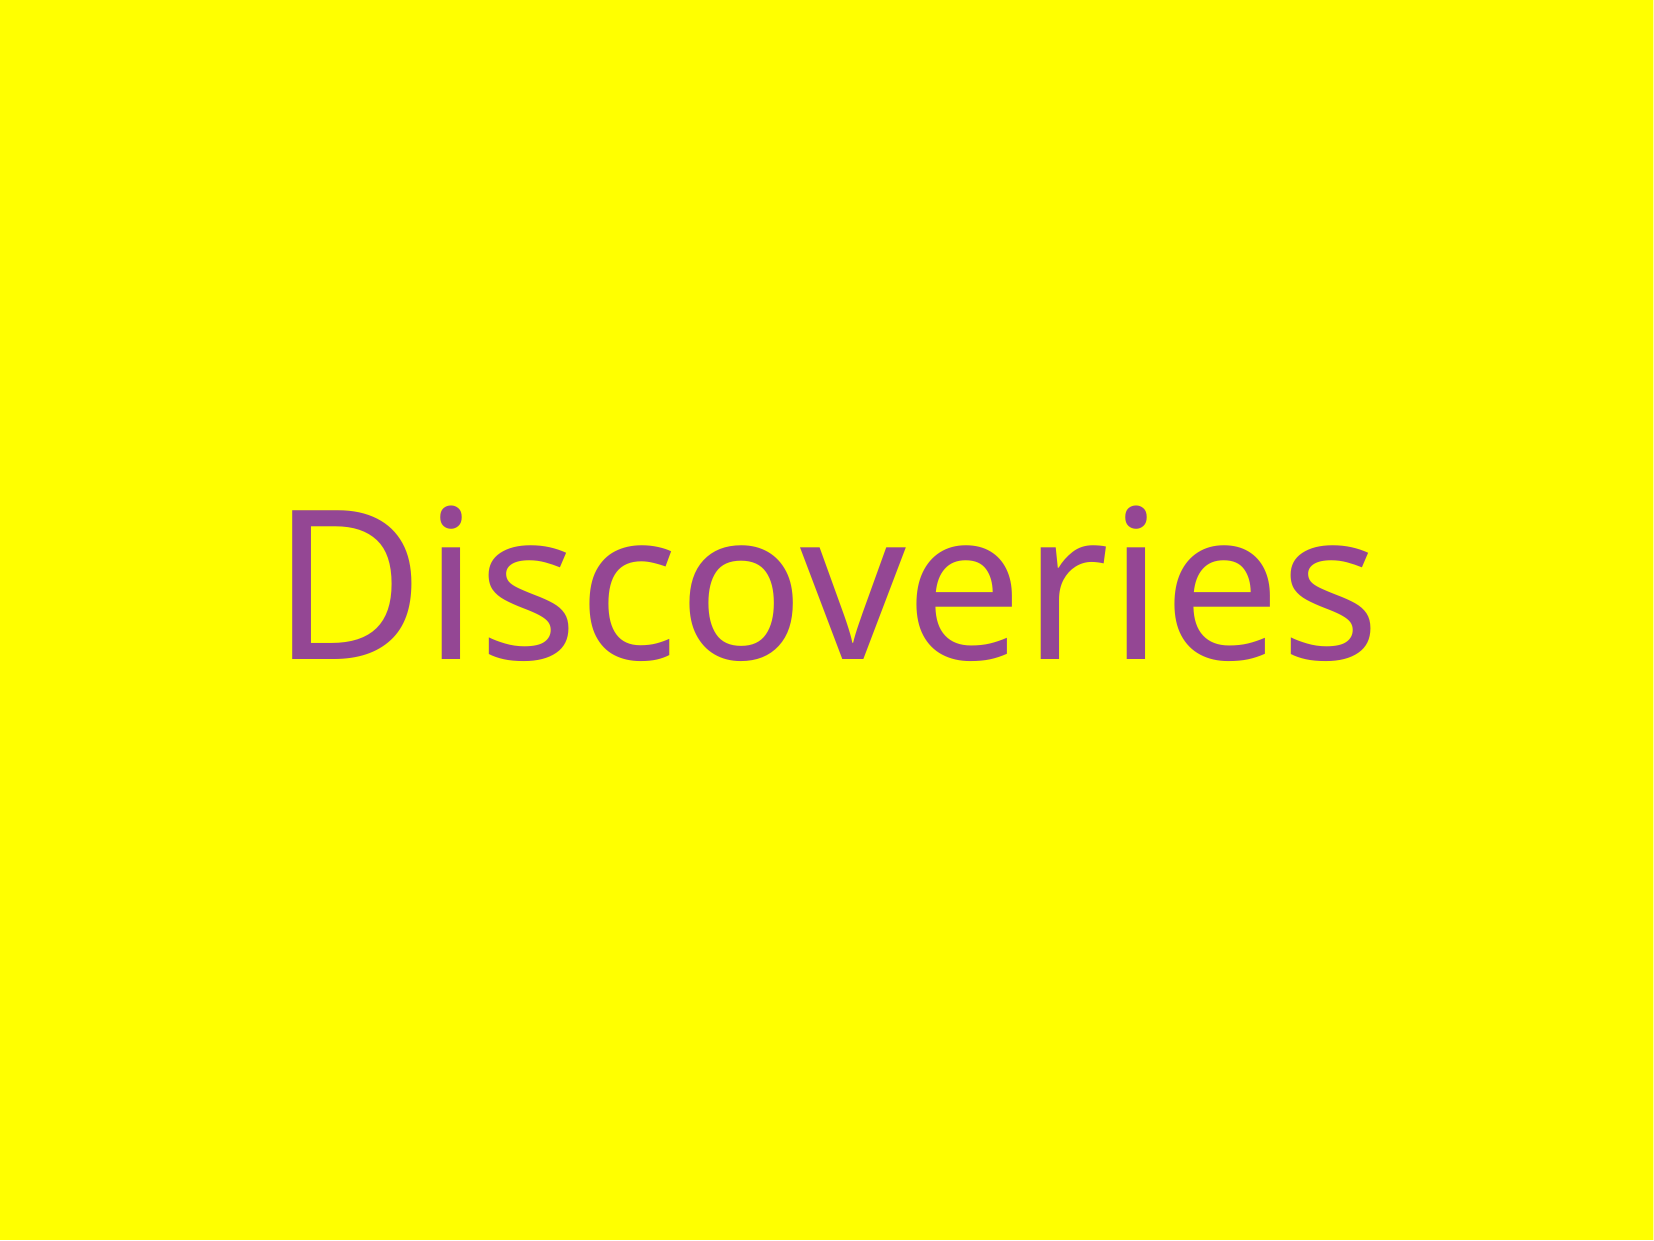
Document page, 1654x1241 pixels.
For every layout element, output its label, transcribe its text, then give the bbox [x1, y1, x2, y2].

subtitle Discoveries [82, 49, 1571, 1109]
